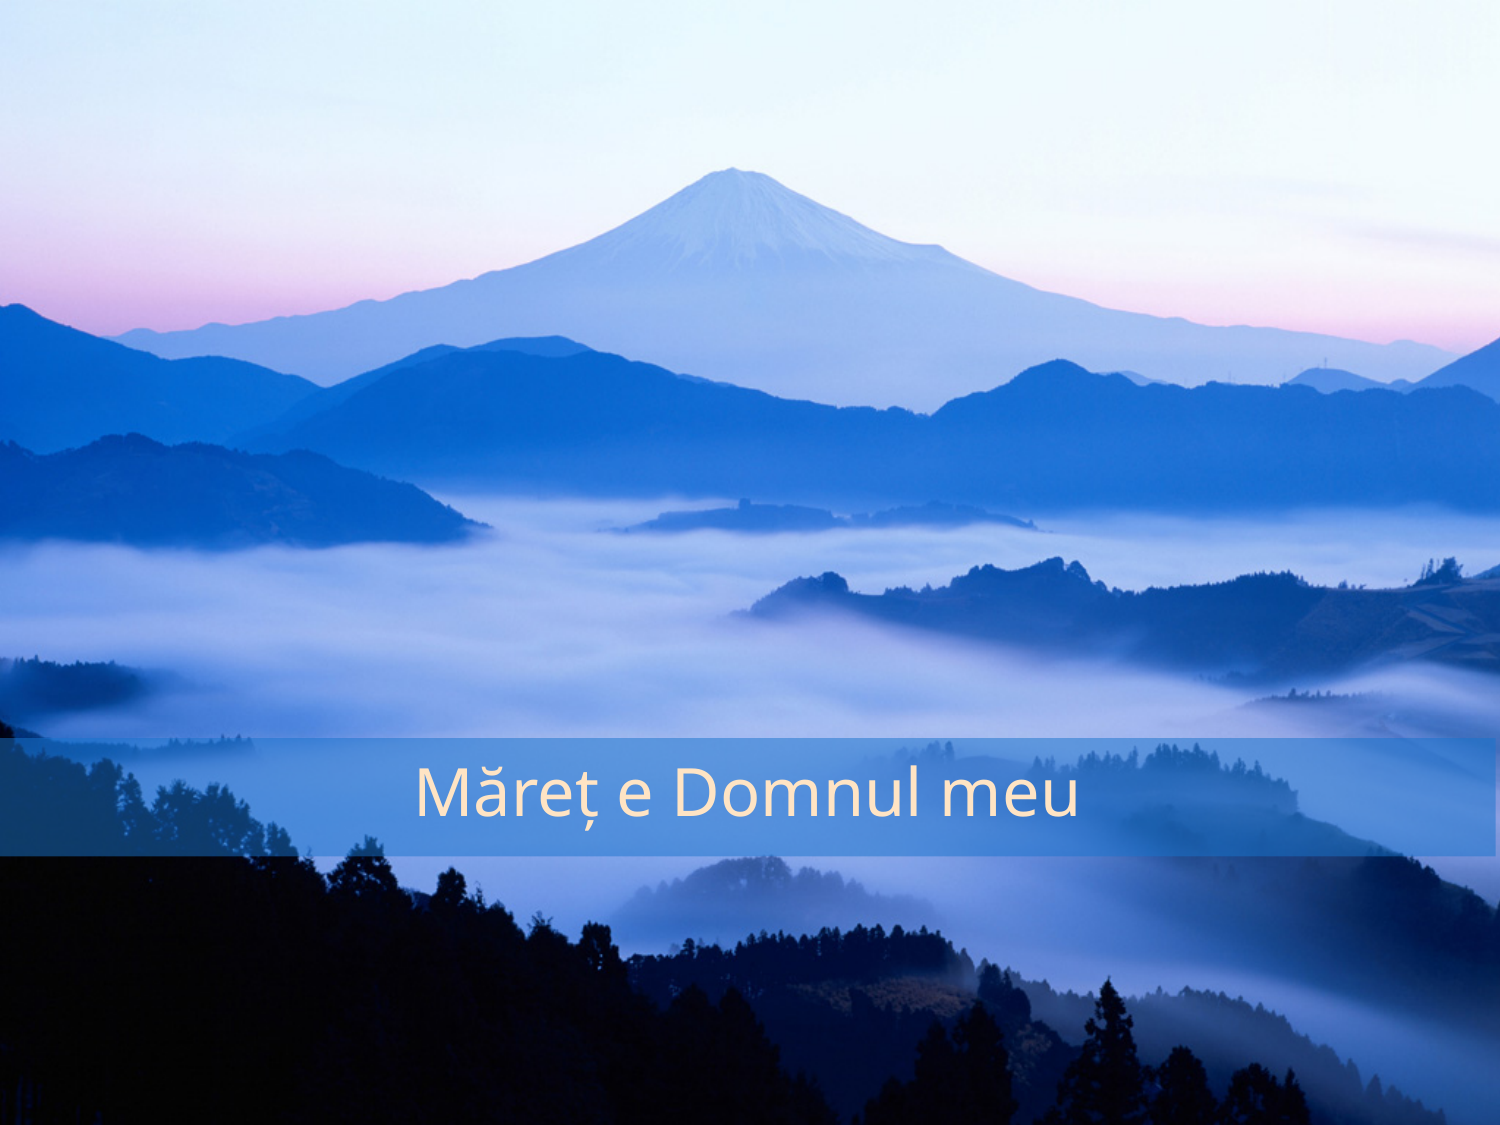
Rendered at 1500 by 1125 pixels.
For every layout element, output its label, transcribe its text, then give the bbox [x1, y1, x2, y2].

picture [0, 0, 1500, 1125]
text_box Măreţ e Domnul meu [0, 738, 1496, 857]
